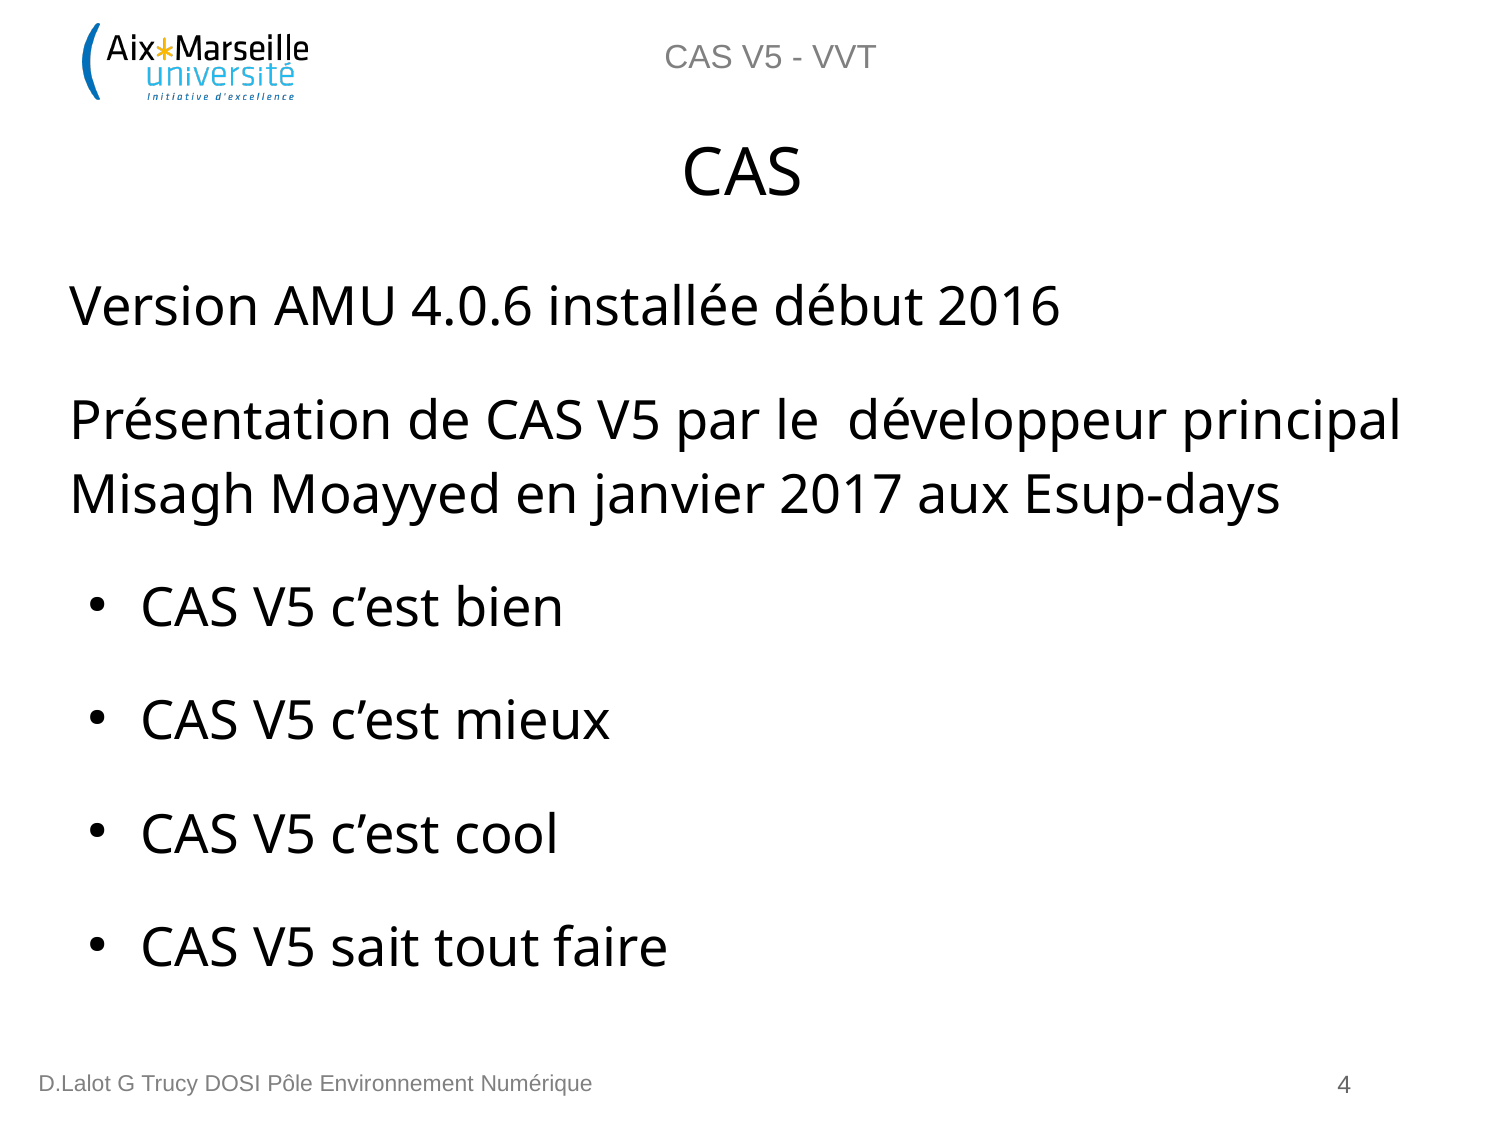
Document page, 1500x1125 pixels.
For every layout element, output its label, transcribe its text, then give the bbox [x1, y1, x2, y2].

title CAS [67, 75, 1418, 264]
list Version AMU 4.0.6 installée début 2016 Présentation de CAS V5 par le développeur principal Misagh Moayyed en janvier 2017 aux Esup-days CAS V5 c’est bien CAS V5 c’est mieux CAS V5 c’est cool CAS V5 sait tout faire [69, 267, 1420, 1063]
picture [82, 23, 308, 75]
